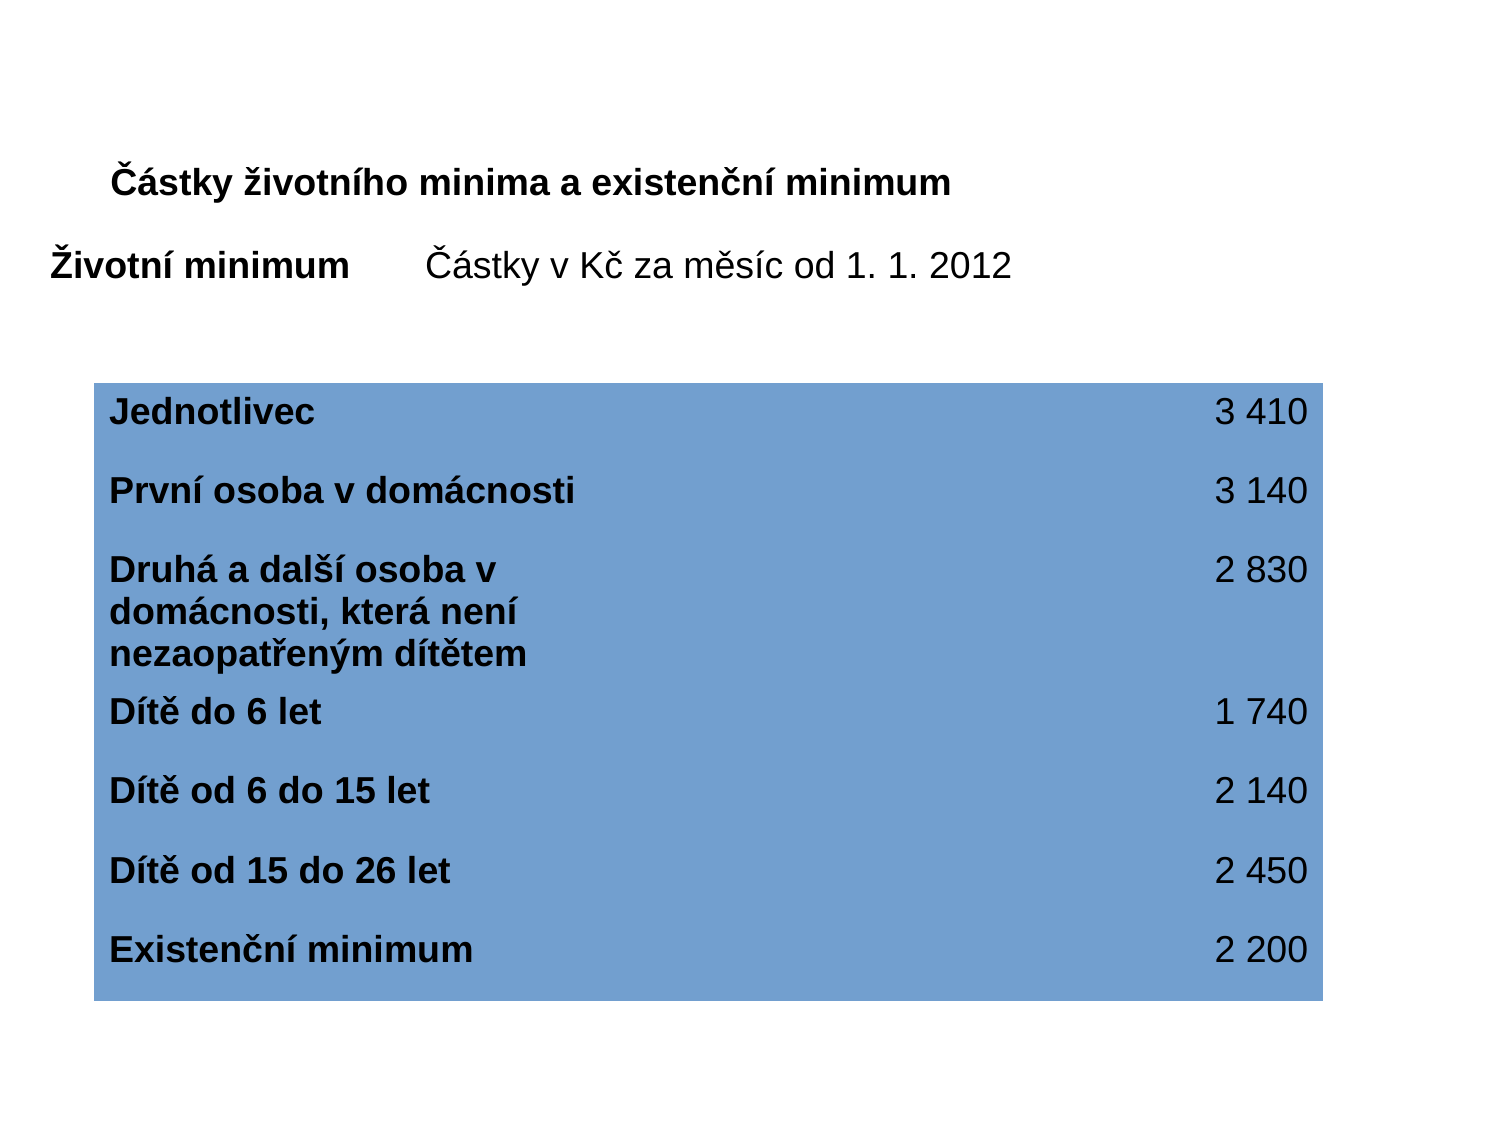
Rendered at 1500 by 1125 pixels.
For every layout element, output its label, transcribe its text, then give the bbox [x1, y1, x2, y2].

table_cell Dítě od 6 do 15 let [94, 763, 708, 842]
table_header Jednotlivec [94, 383, 708, 462]
table_cell 1 740 [708, 683, 1323, 763]
table_cell První osoba v domácnosti [94, 462, 708, 542]
table_cell 2 200 [708, 921, 1323, 1001]
table_cell 2 140 [708, 763, 1323, 842]
table_cell 2 830 [708, 542, 1323, 683]
table_header 3 410 [708, 383, 1323, 462]
table_cell Druhá a další osoba v domácnosti, která není nezaopatřeným dítětem [94, 542, 708, 683]
table_cell Dítě do 6 let [94, 683, 708, 763]
table_cell 2 450 [708, 842, 1323, 921]
table_cell Dítě od 15 do 26 let [94, 842, 708, 921]
table_cell 3 140 [708, 462, 1323, 542]
table_cell Existenční minimum [94, 921, 708, 1001]
text_box Částky životního minima a existenční minimum Životní minimum Částky v Kč za měsíc od 1. 1. 2012 [35, 153, 1465, 1087]
